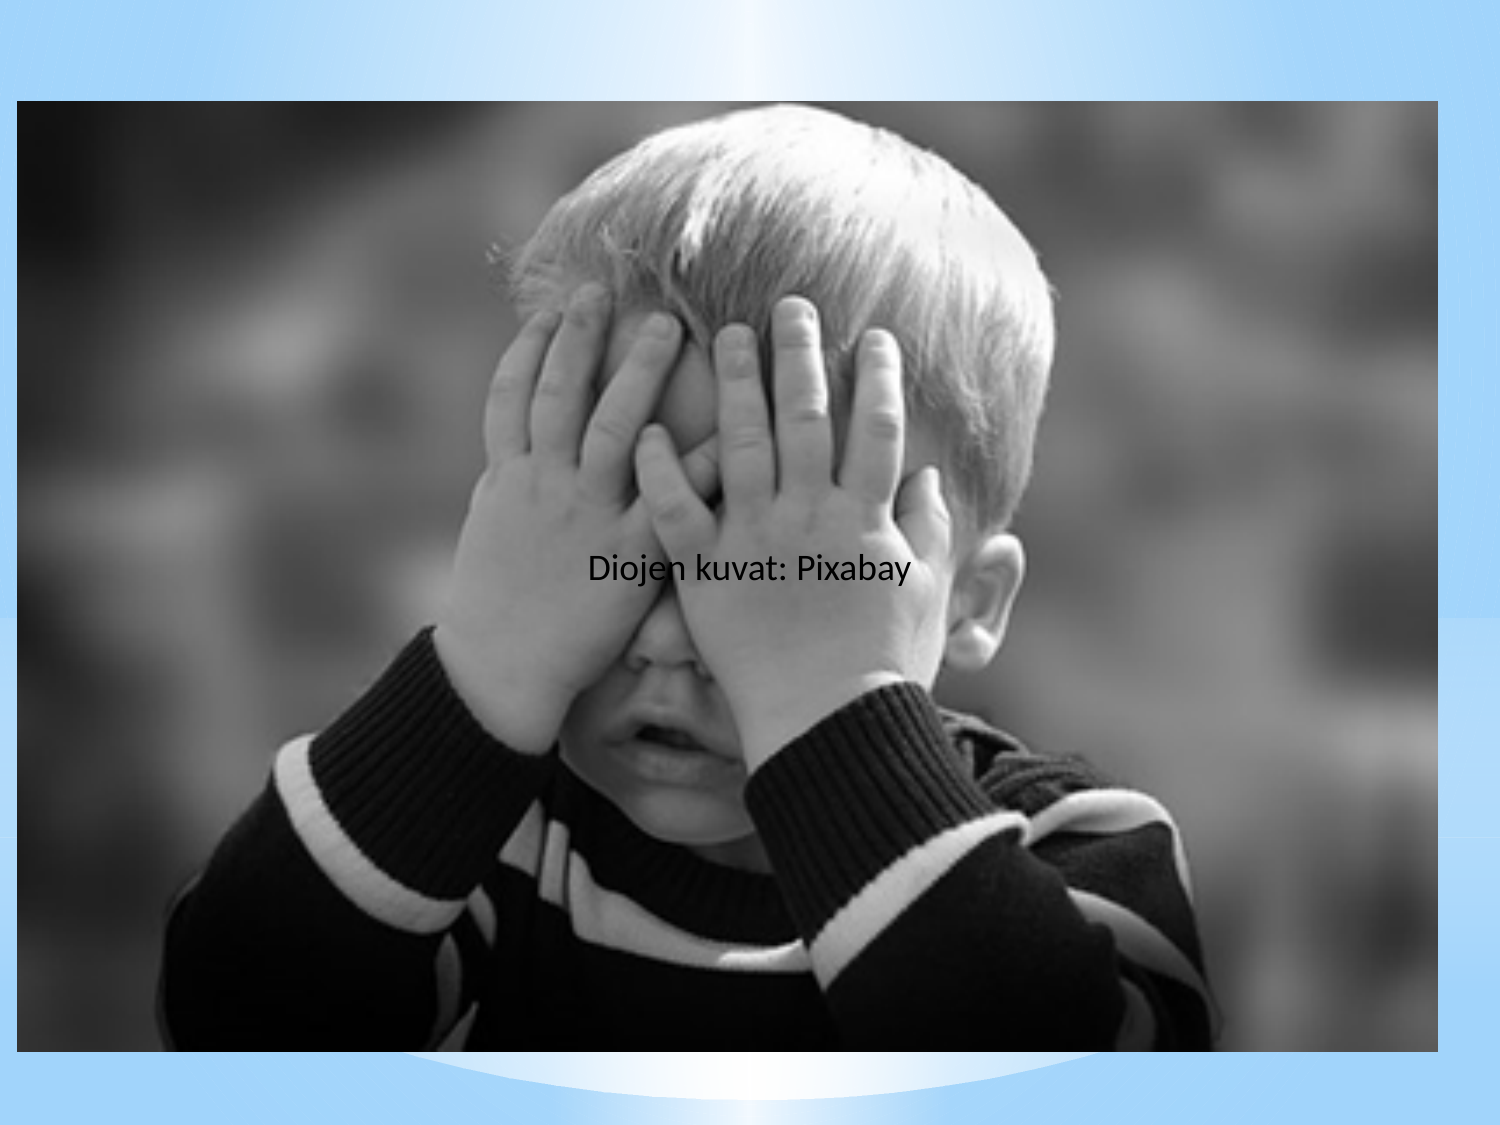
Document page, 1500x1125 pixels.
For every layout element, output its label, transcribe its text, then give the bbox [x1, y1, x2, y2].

text_box Diojen kuvat: Pixabay [573, 528, 927, 596]
picture [17, 101, 1438, 1052]
